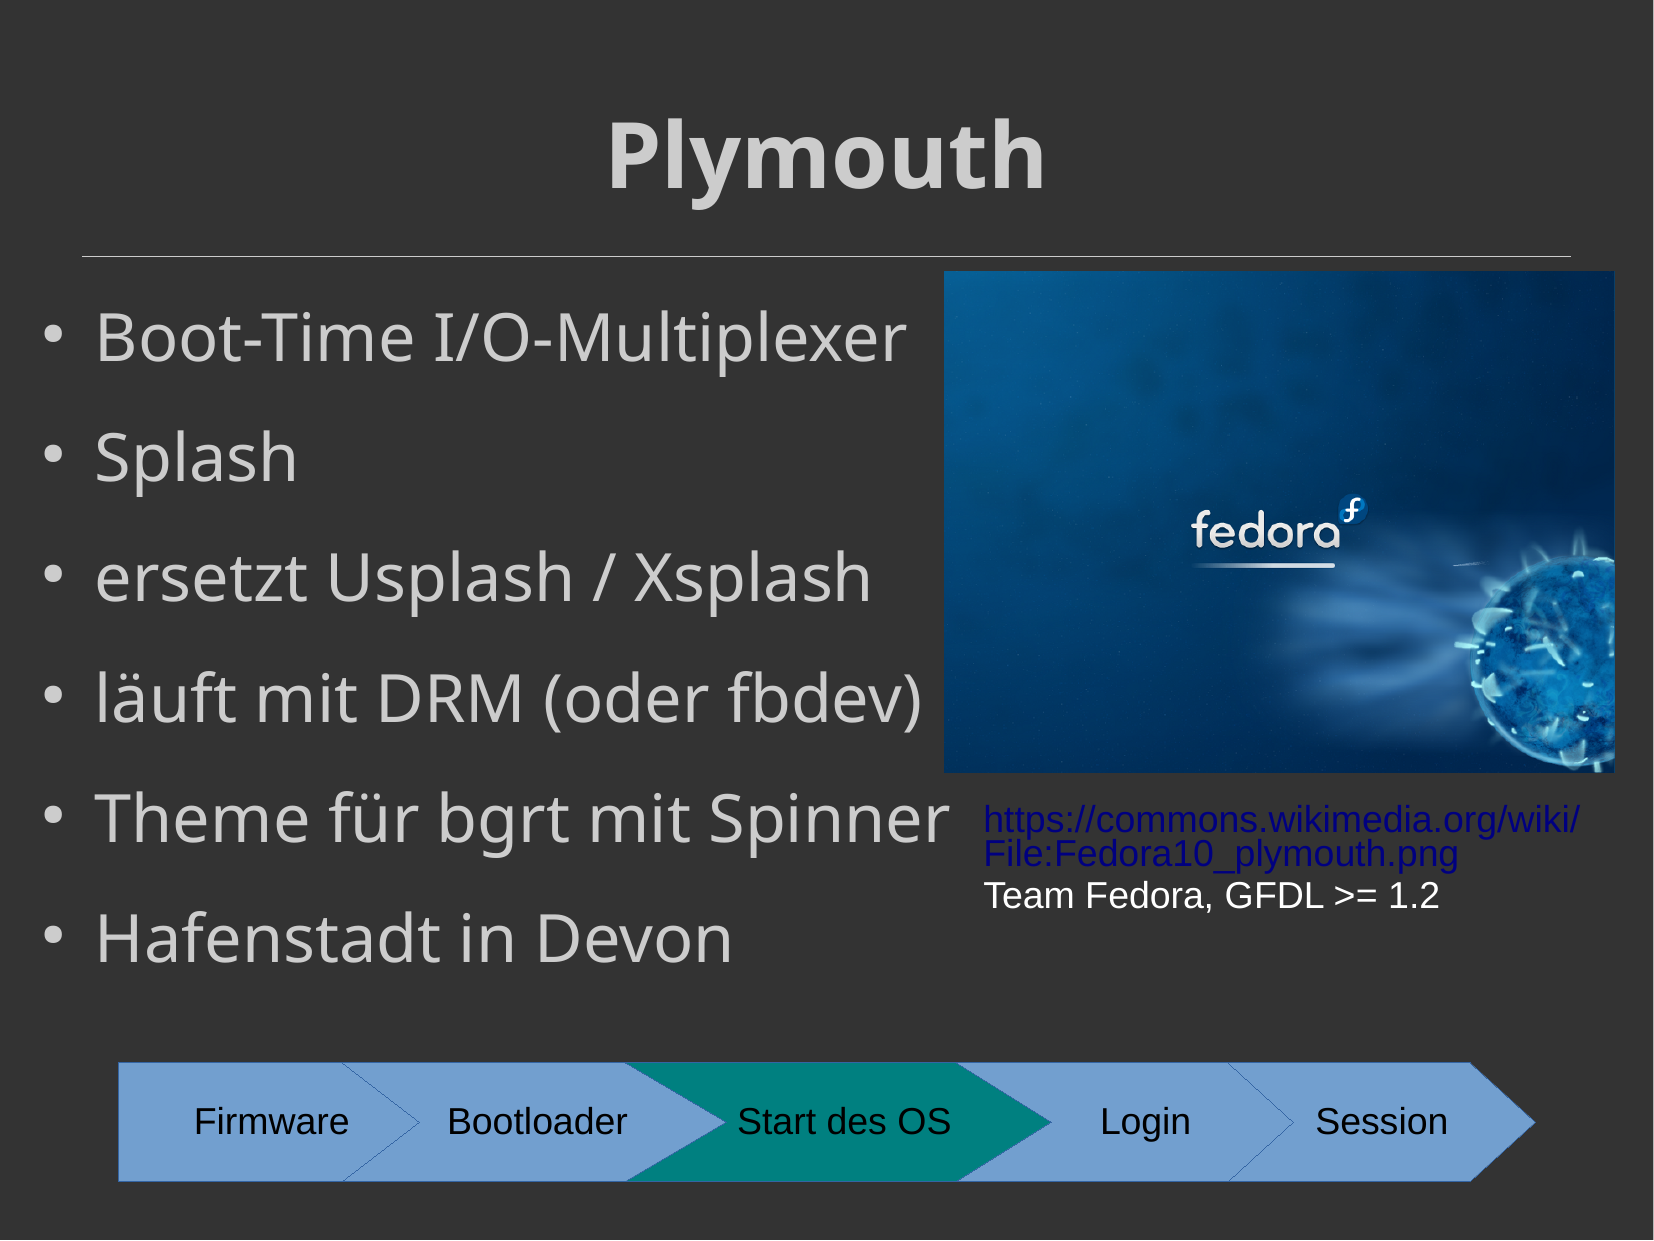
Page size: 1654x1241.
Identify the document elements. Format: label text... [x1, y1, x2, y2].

list Boot-Time I/O-Multiplexer Splash ersetzt Usplash / Xsplash läuft mit DRM (oder fbdev) Theme für bgrt mit Spinner Hafenstadt in Devon [23, 290, 1630, 1010]
text_box Session [1228, 1062, 1536, 1182]
text_box Bootloader [342, 1062, 724, 1182]
text_box Login [956, 1062, 1292, 1182]
text_box Firmware [118, 1062, 418, 1182]
picture [944, 271, 1615, 773]
title Plymouth [82, 49, 1571, 257]
text_box Start des OS [625, 1062, 1049, 1182]
text_box https://commons.wikimedia.org/wiki/File:Fedora10_plymouth.png Team Fedora, GFDL >= 1.2 [968, 791, 1607, 891]
